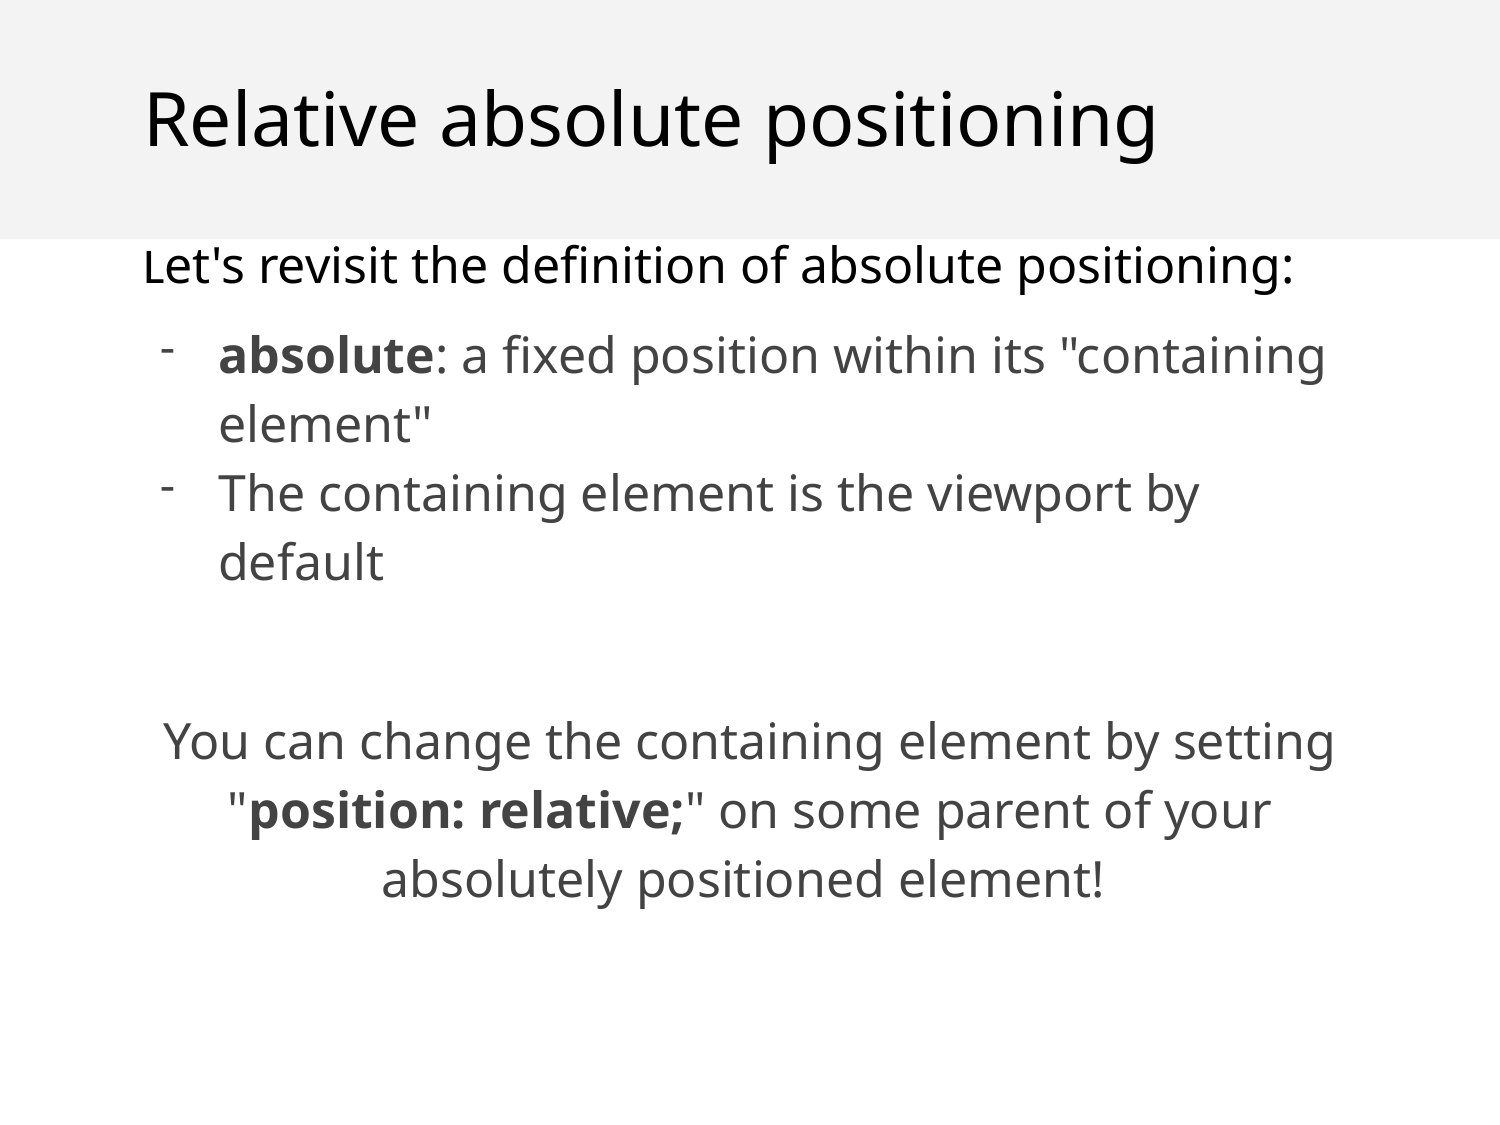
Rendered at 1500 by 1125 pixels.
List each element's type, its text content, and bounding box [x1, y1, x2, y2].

list Let's revisit the definition of absolute positioning: absolute: a fixed position within its "containing element" The containing element is the viewport by default You can change the containing element by setting "position: relative;" on some parent of your absolutely positioned element! [128, 218, 1372, 708]
title Relative absolute positioning [128, 56, 1372, 183]
